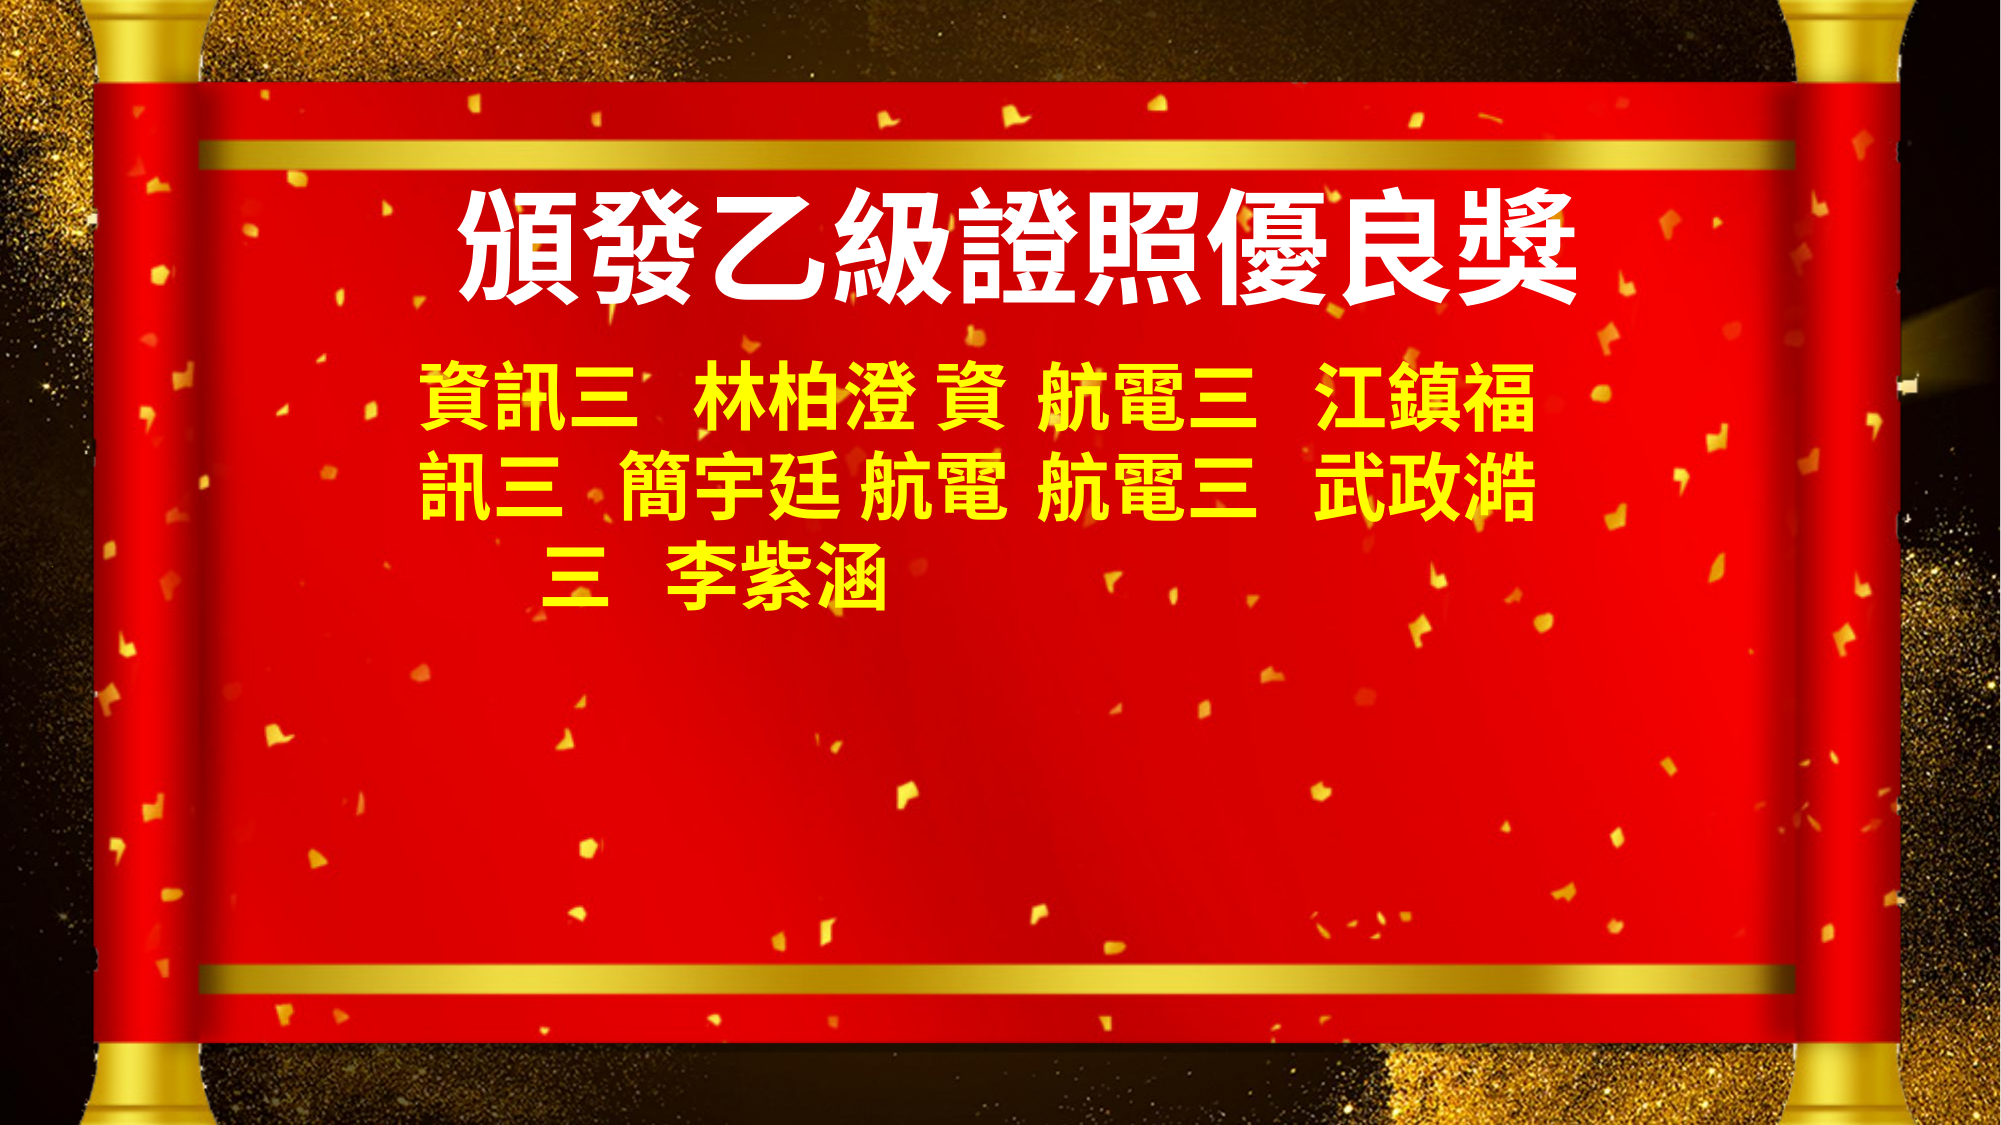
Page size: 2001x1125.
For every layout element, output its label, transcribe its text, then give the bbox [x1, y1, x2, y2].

text_box 頒發乙級證照優良獎 [427, 162, 1609, 330]
text_box 資訊三 林柏澄 資訊三 簡宇廷 航電三 李紫涵 [391, 341, 1036, 630]
text_box 航電三 江鎮福 航電三 武政澔 [983, 342, 1592, 540]
